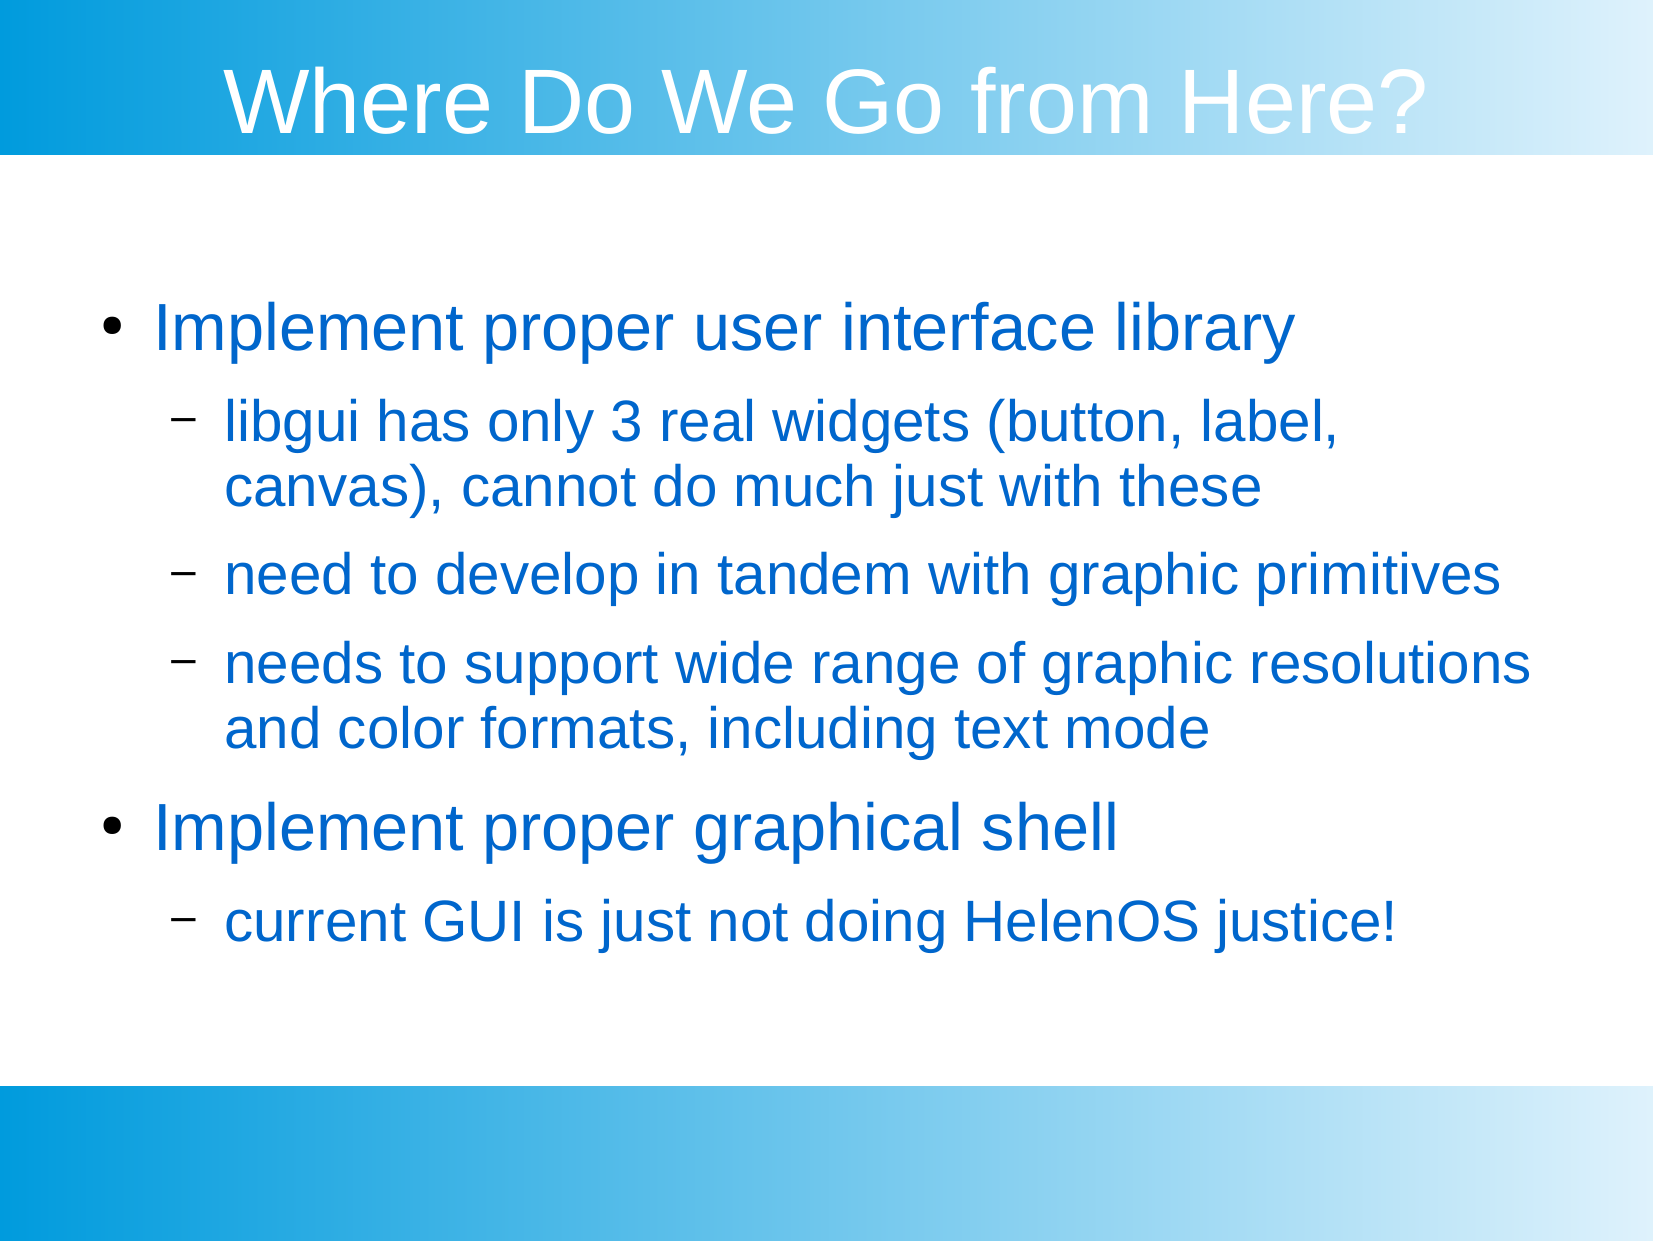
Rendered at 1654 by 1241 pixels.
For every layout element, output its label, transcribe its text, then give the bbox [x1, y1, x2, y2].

list Implement proper user interface library libgui has only 3 real widgets (button, label, canvas), cannot do much just with these need to develop in tandem with graphic primitives needs to support wide range of graphic resolutions and color formats, including text mode Implement proper graphical shell current GUI is just not doing HelenOS justice! [82, 290, 1571, 1010]
title Where Do We Go from Here? [82, 49, 1571, 155]
